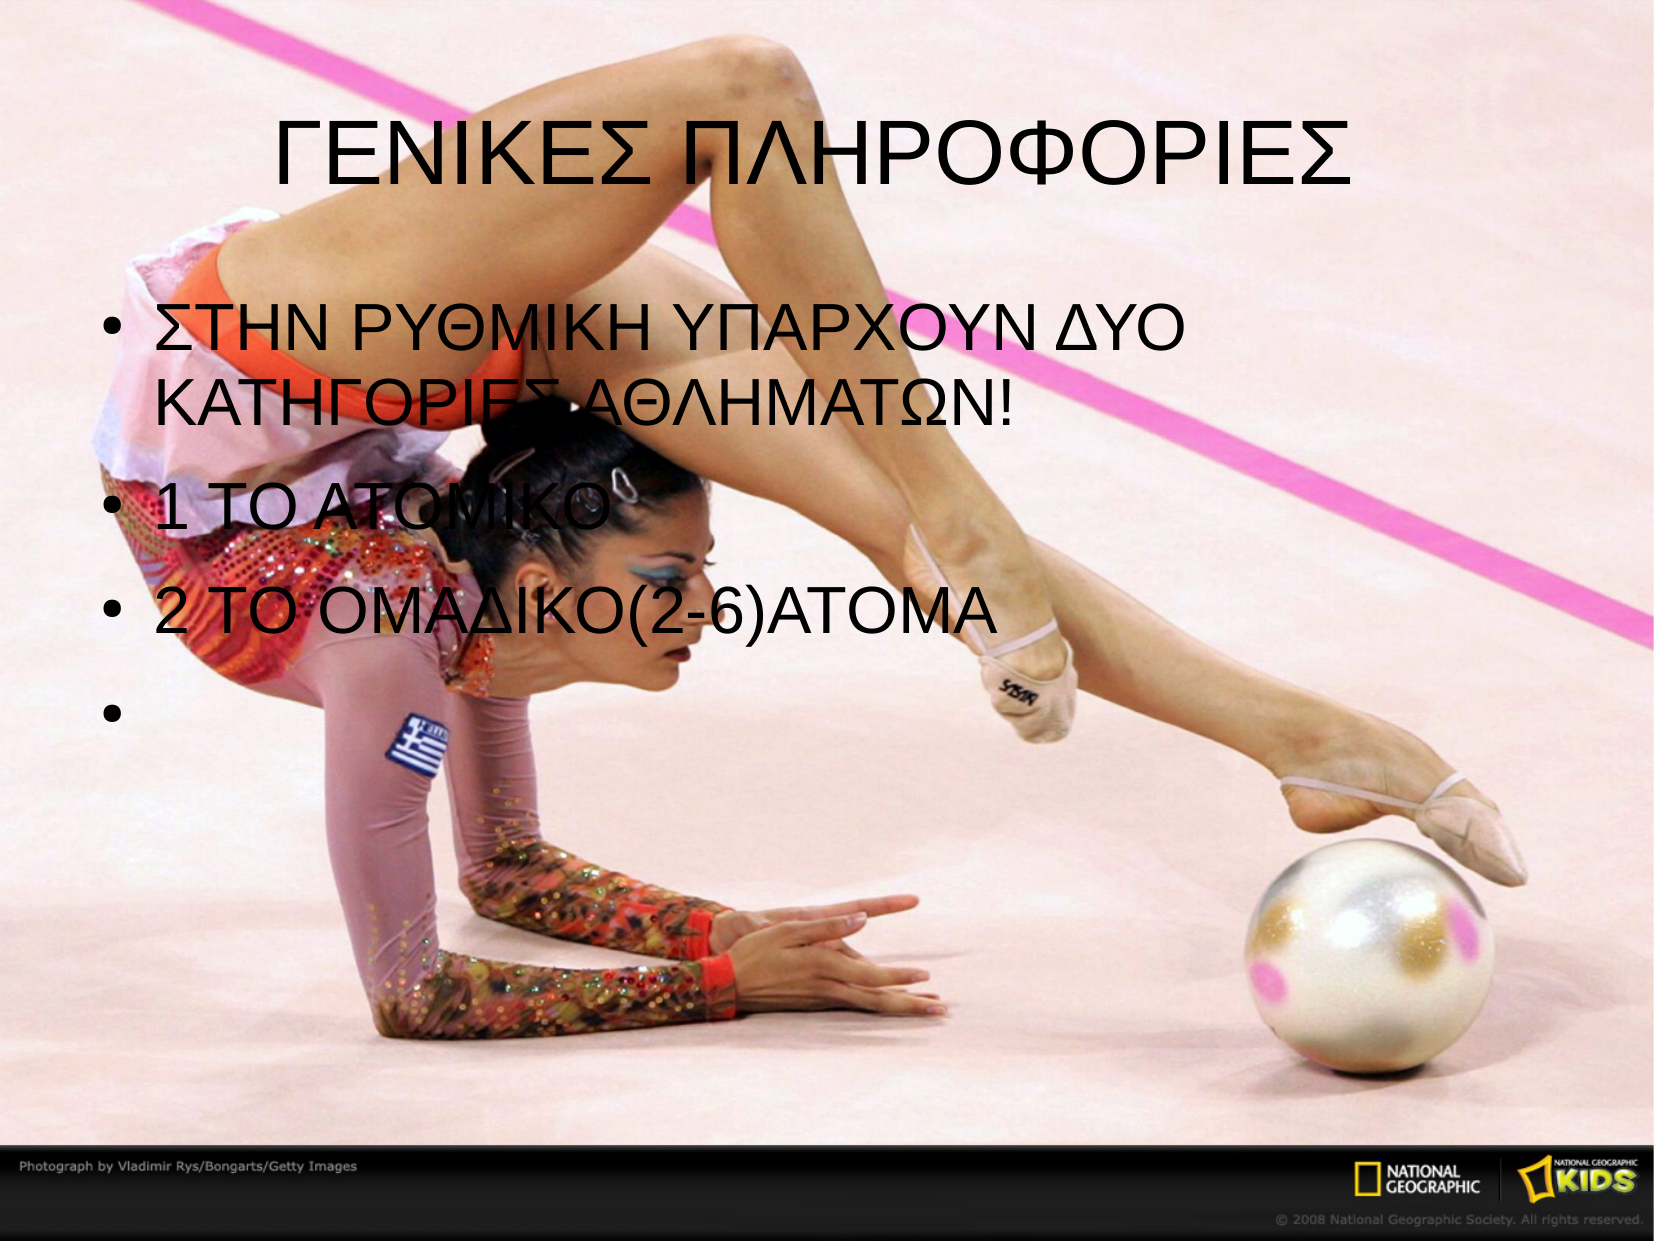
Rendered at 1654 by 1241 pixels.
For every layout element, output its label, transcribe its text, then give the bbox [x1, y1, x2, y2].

list ΣΤΗΝ ΡΥΘΜΙΚΗ ΥΠΑΡΧΟΥΝ ΔΥΟ ΚΑΤΗΓΟΡΙΕΣ ΑΘΛΗΜΑΤΩΝ! 1 ΤΟ ΑΤΟΜΙΚΟ 2 ΤΟ ΟΜΑΔΙΚΟ(2-6)ΑΤΟΜΑ [82, 290, 1571, 1109]
picture [0, 0, 1654, 1241]
title ΓΕΝΙΚΕΣ ΠΛΗΡΟΦΟΡΙΕΣ [82, 49, 1571, 257]
